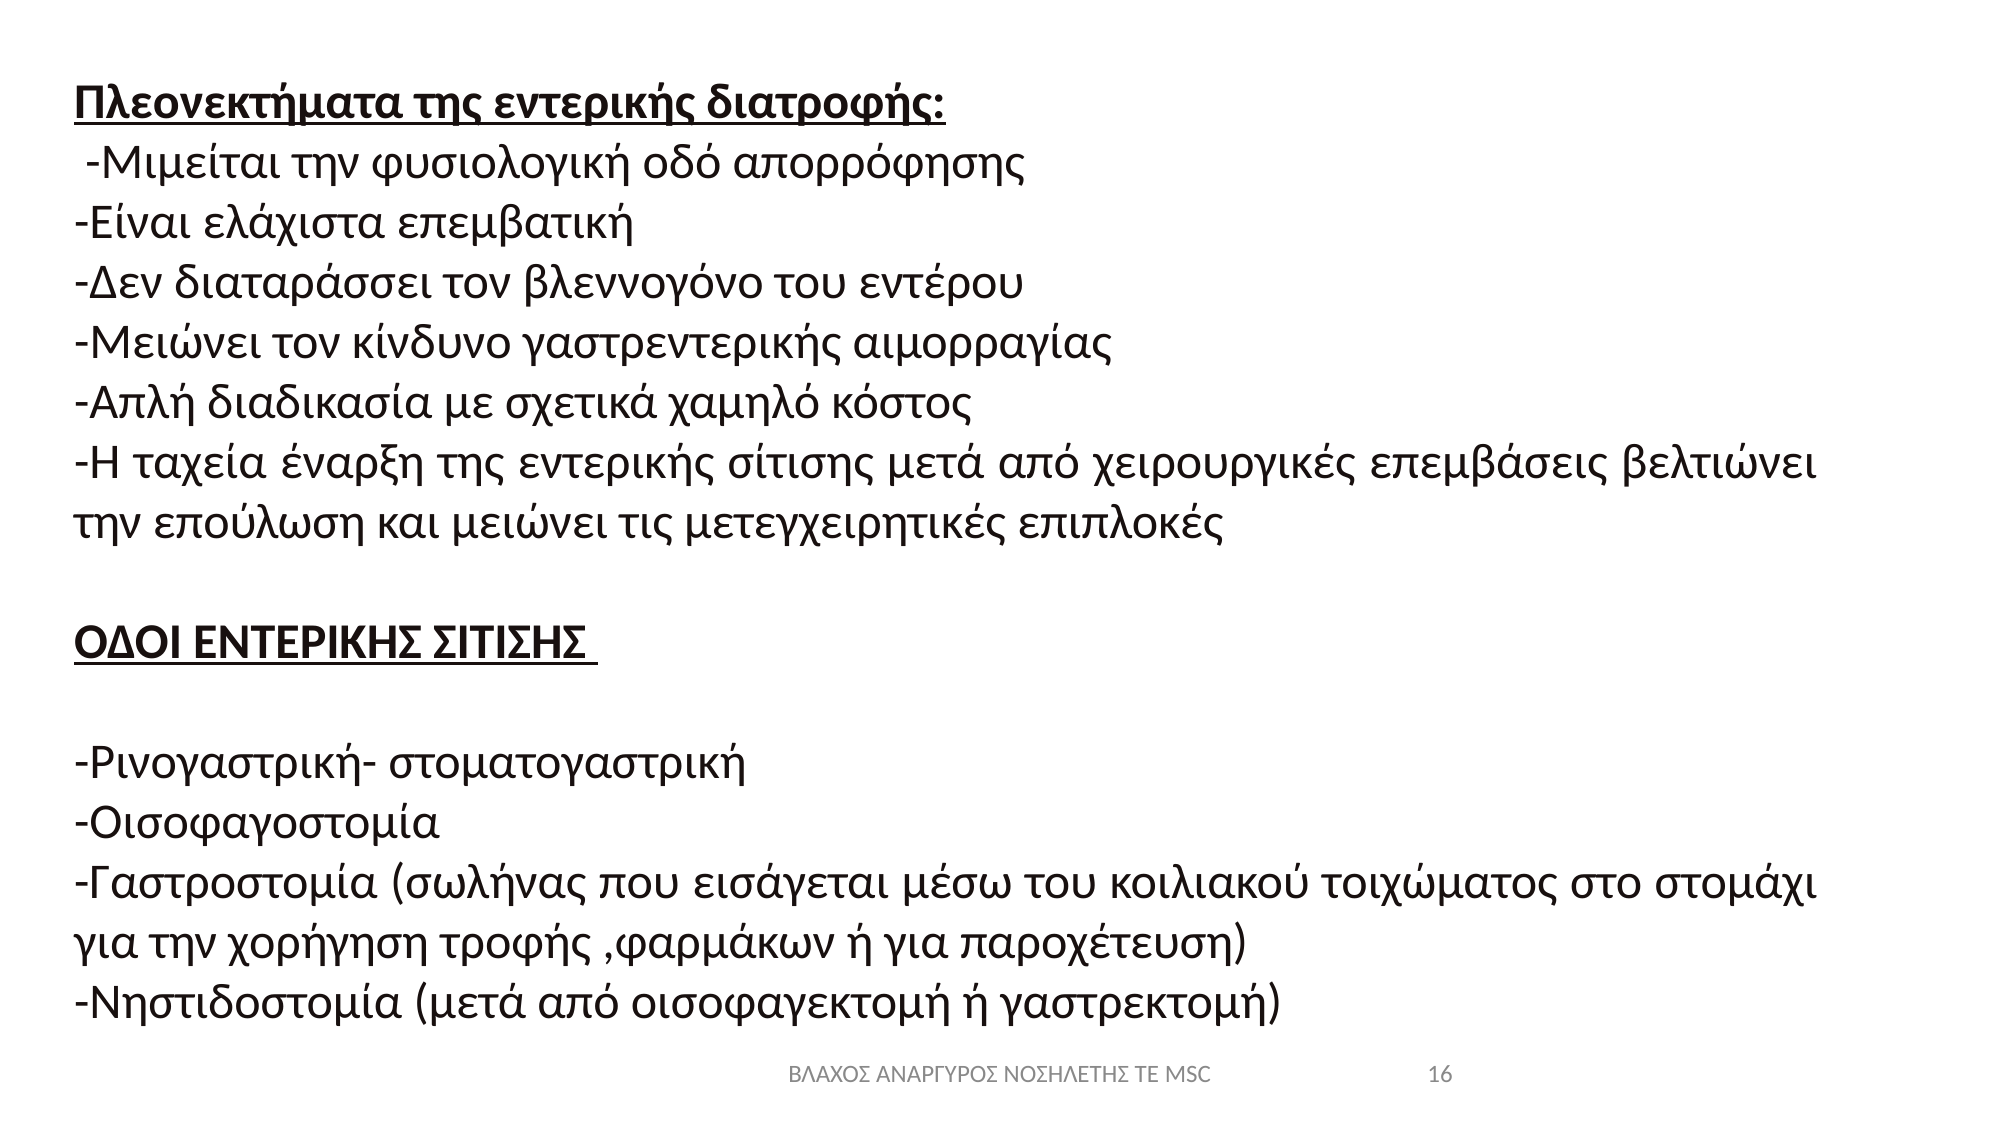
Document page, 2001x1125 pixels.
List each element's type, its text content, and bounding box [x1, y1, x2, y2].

text_box Πλεονεκτήματα της εντερικής διατροφής: -Μιμείται την φυσιολογική οδό απορρόφησης -Είναι ελάχιστα επεμβατική -Δεν διαταράσσει τον βλεννογόνο του εντέρου -Μειώνει τον κίνδυνο γαστρεντερικής αιμορραγίας -Απλή διαδικασία με σχετικά χαμηλό κόστος -Η ταχεία έναρξη της εντερικής σίτισης μετά από χειρουργικές επεμβάσεις βελτιώνει την επούλωση και μειώνει τις μετεγχειρητικές επιπλοκές ΟΔΟΙ ΕΝΤΕΡΙΚΗΣ ΣΙΤΙΣΗΣ -Ρινογαστρική- στοματογαστρική -Οισοφαγοστομία -Γαστροστομία (σωλήνας που εισάγεται μέσω του κοιλιακού τοιχώματος στο στομάχι για την χορήγηση τροφής ,φαρμάκων ή για παροχέτευση) -Νηστιδοστομία (μετά από οισοφαγεκτομή ή γαστρεκτομή) [59, 60, 1882, 1106]
